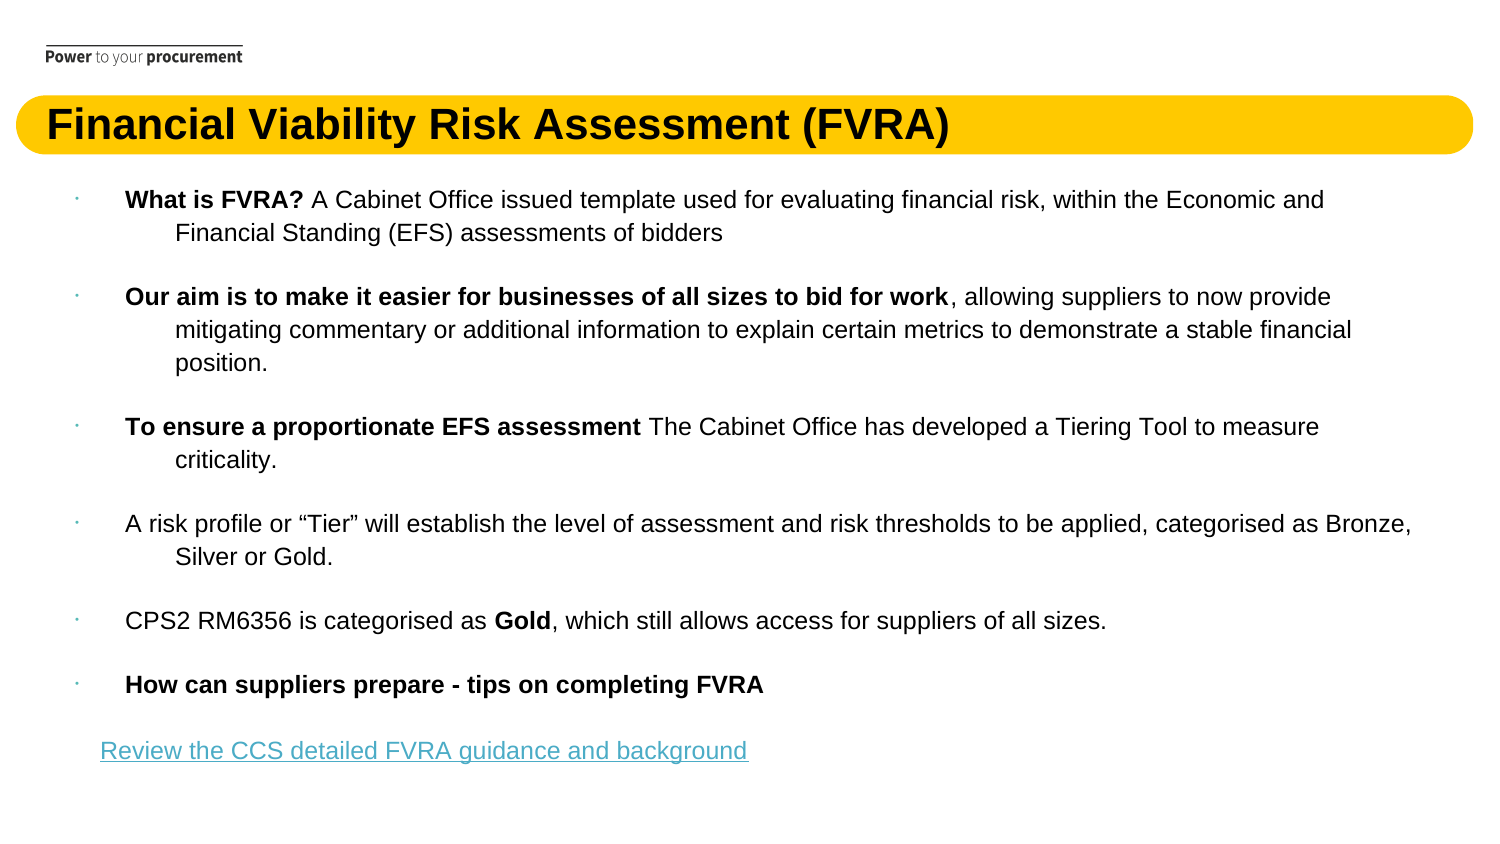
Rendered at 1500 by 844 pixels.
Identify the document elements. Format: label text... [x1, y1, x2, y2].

title Financial Viability Risk Assessment (FVRA) [46, 95, 1476, 200]
title What is FVRA? A Cabinet Office issued template used for evaluating financial risk, within the Economic and Financial Standing (EFS) assessments of bidders Our aim is to make it easier for businesses of all sizes to bid for work, allowing suppliers to now provide mitigating commentary or additional information to explain certain metrics to demonstrate a stable financial position. To ensure a proportionate EFS assessment The Cabinet Office has developed a Tiering Tool to measure criticality. A risk profile or “Tier” will establish the level of assessment and risk thresholds to be applied, categorised as Bronze, Silver or Gold. CPS2 RM6356 is categorised as Gold, which still allows access for suppliers of all sizes. How can suppliers prepare - tips on completing FVRA Review the CCS detailed FVRA guidance and background [25, 180, 1428, 782]
